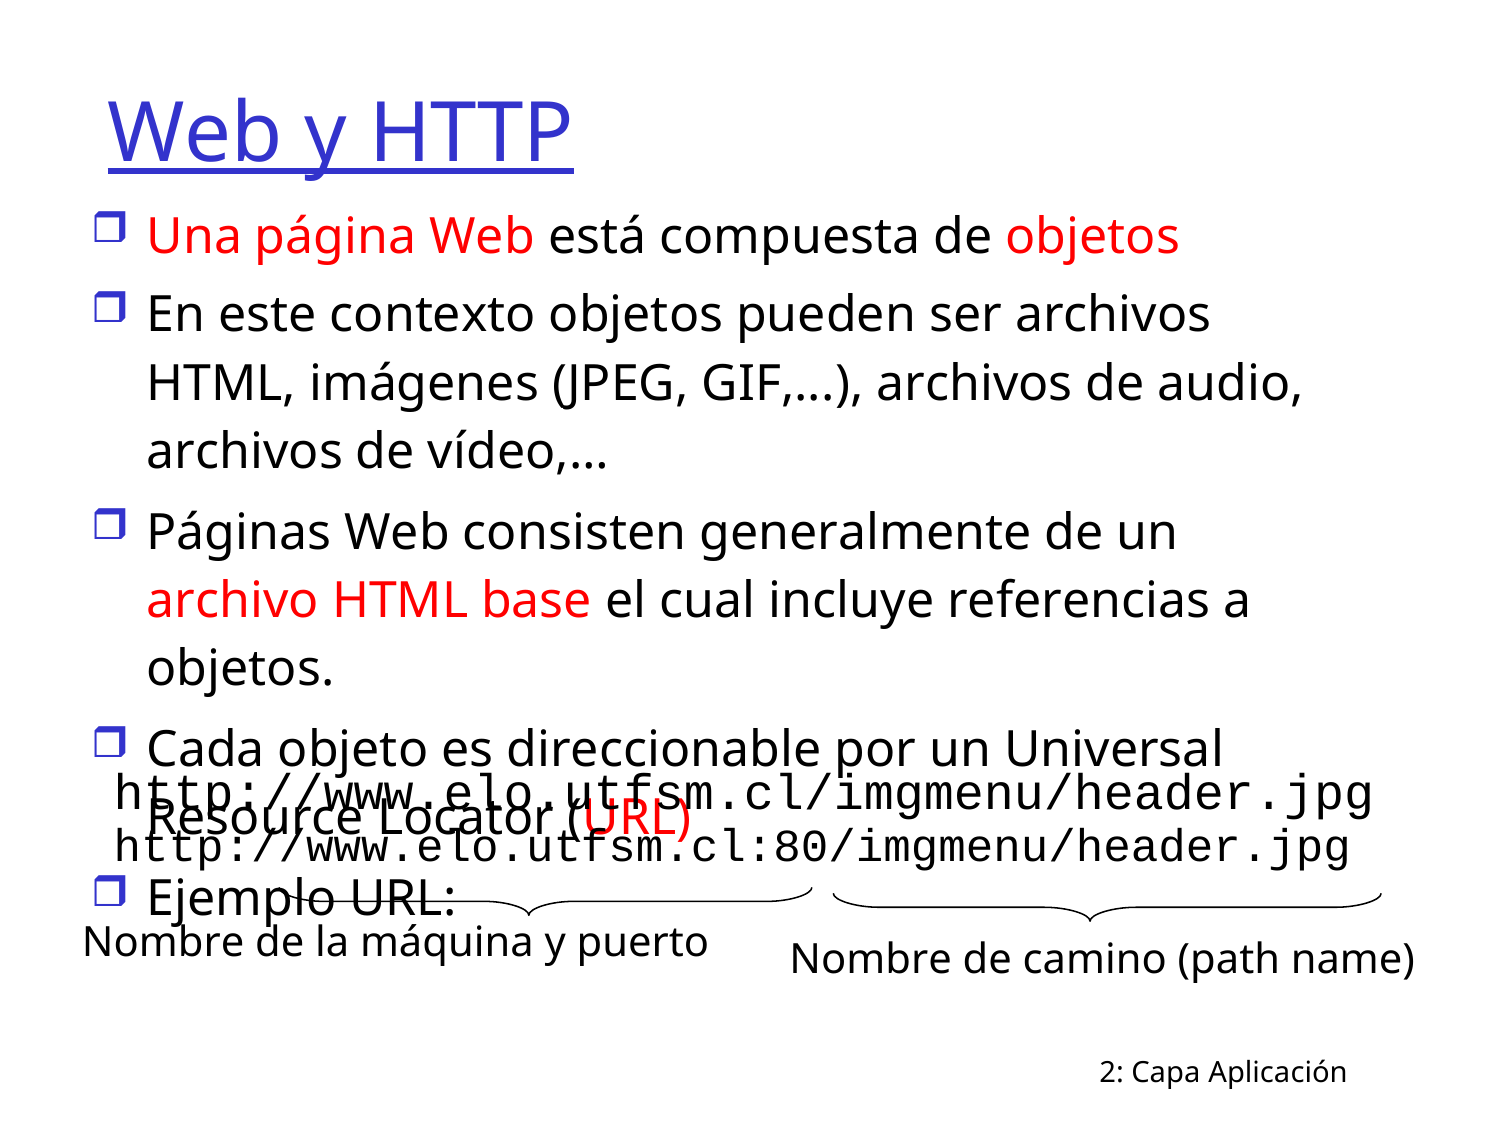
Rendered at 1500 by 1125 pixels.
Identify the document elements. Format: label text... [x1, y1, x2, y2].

text_box Nombre de la máquina y puerto [66, 912, 725, 973]
text_box Nombre de camino (path name) [774, 930, 1431, 991]
text_box http://www.elo.utfsm.cl/imgmenu/header.jpg http://www.elo.utfsm.cl:80/imgmenu/header.jpg [98, 757, 1389, 880]
title Web y HTTP [92, 37, 1368, 225]
list Una página Web está compuesta de objetos En este contexto objetos pueden ser archivos HTML, imágenes (JPEG, GIF,...), archivos de audio, archivos de vídeo,… Páginas Web consisten generalmente de un archivo HTML base el cual incluye referencias a objetos. Cada objeto es direccionable por un Universal Resource Locator (URL) Ejemplo URL: [76, 196, 1352, 960]
